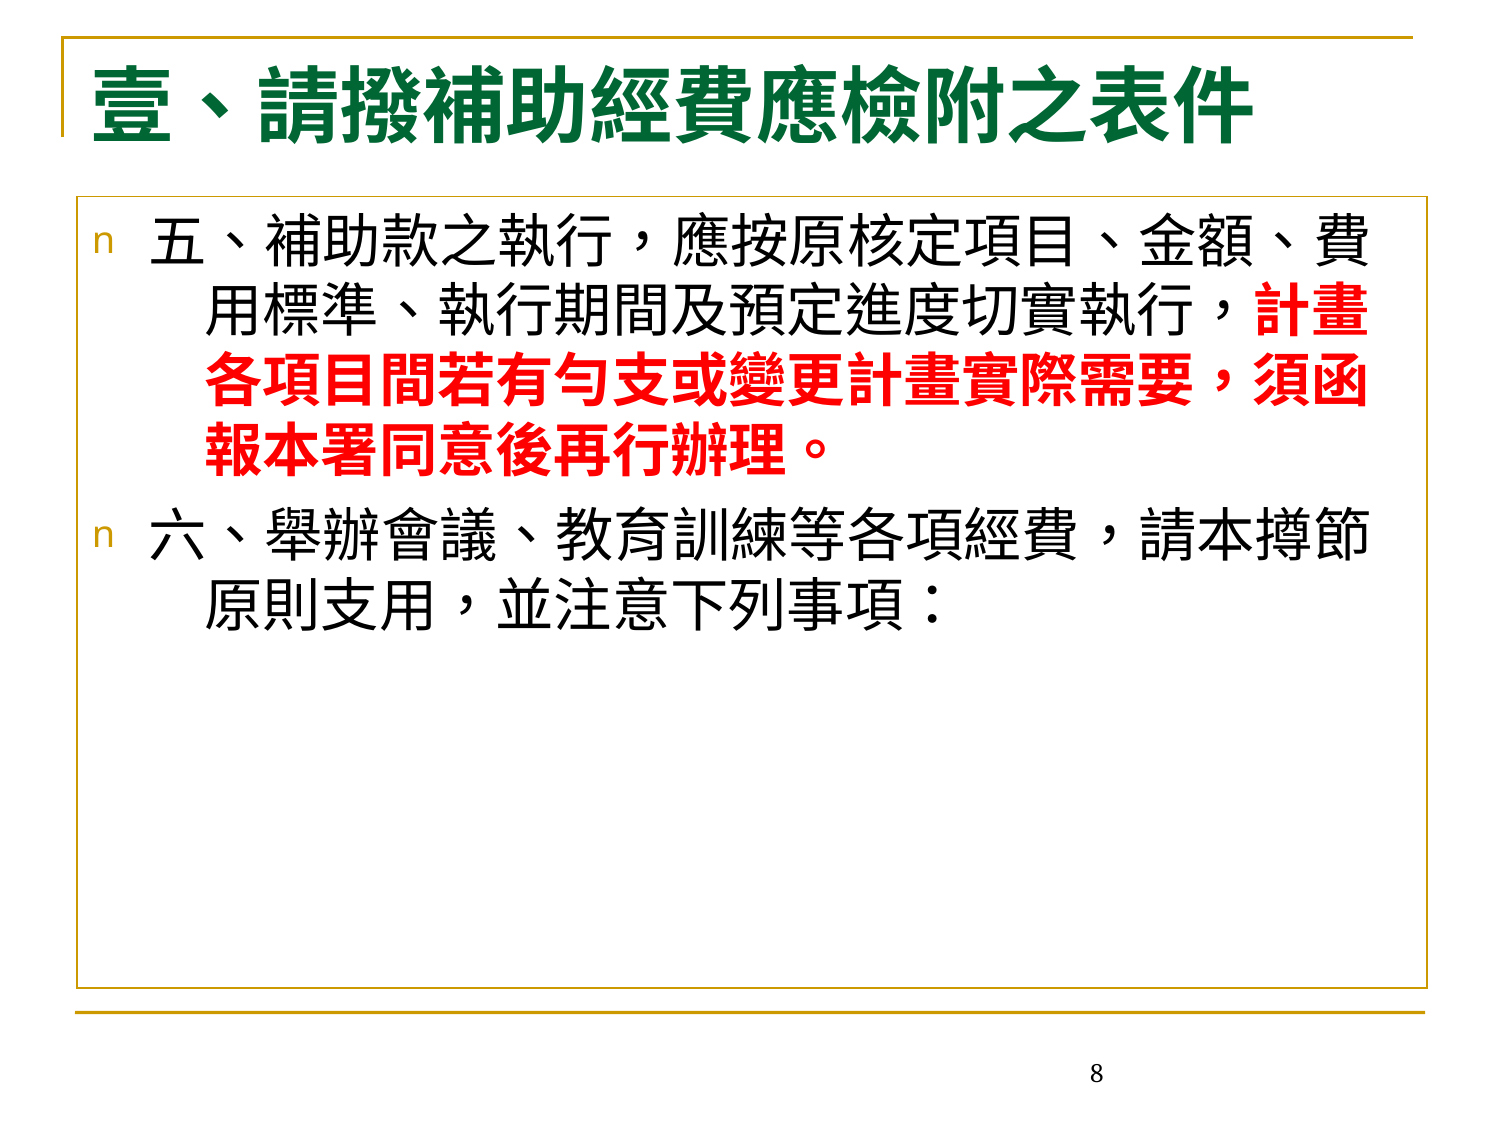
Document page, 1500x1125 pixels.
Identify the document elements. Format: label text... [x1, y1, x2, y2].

text_box [1074, 1024, 1426, 1100]
title 壹、請撥補助經費應檢附之表件 [75, 45, 1426, 233]
list 五、補助款之執行，應按原核定項目、金額、費用標準、執行期間及預定進度切實執行，計畫各項目間若有勻支或變更計畫實際需要，須函報本署同意後再行辦理。 六、舉辦會議、教育訓練等各項經費，請本撙節原則支用，並注意下列事項： [76, 196, 1427, 988]
